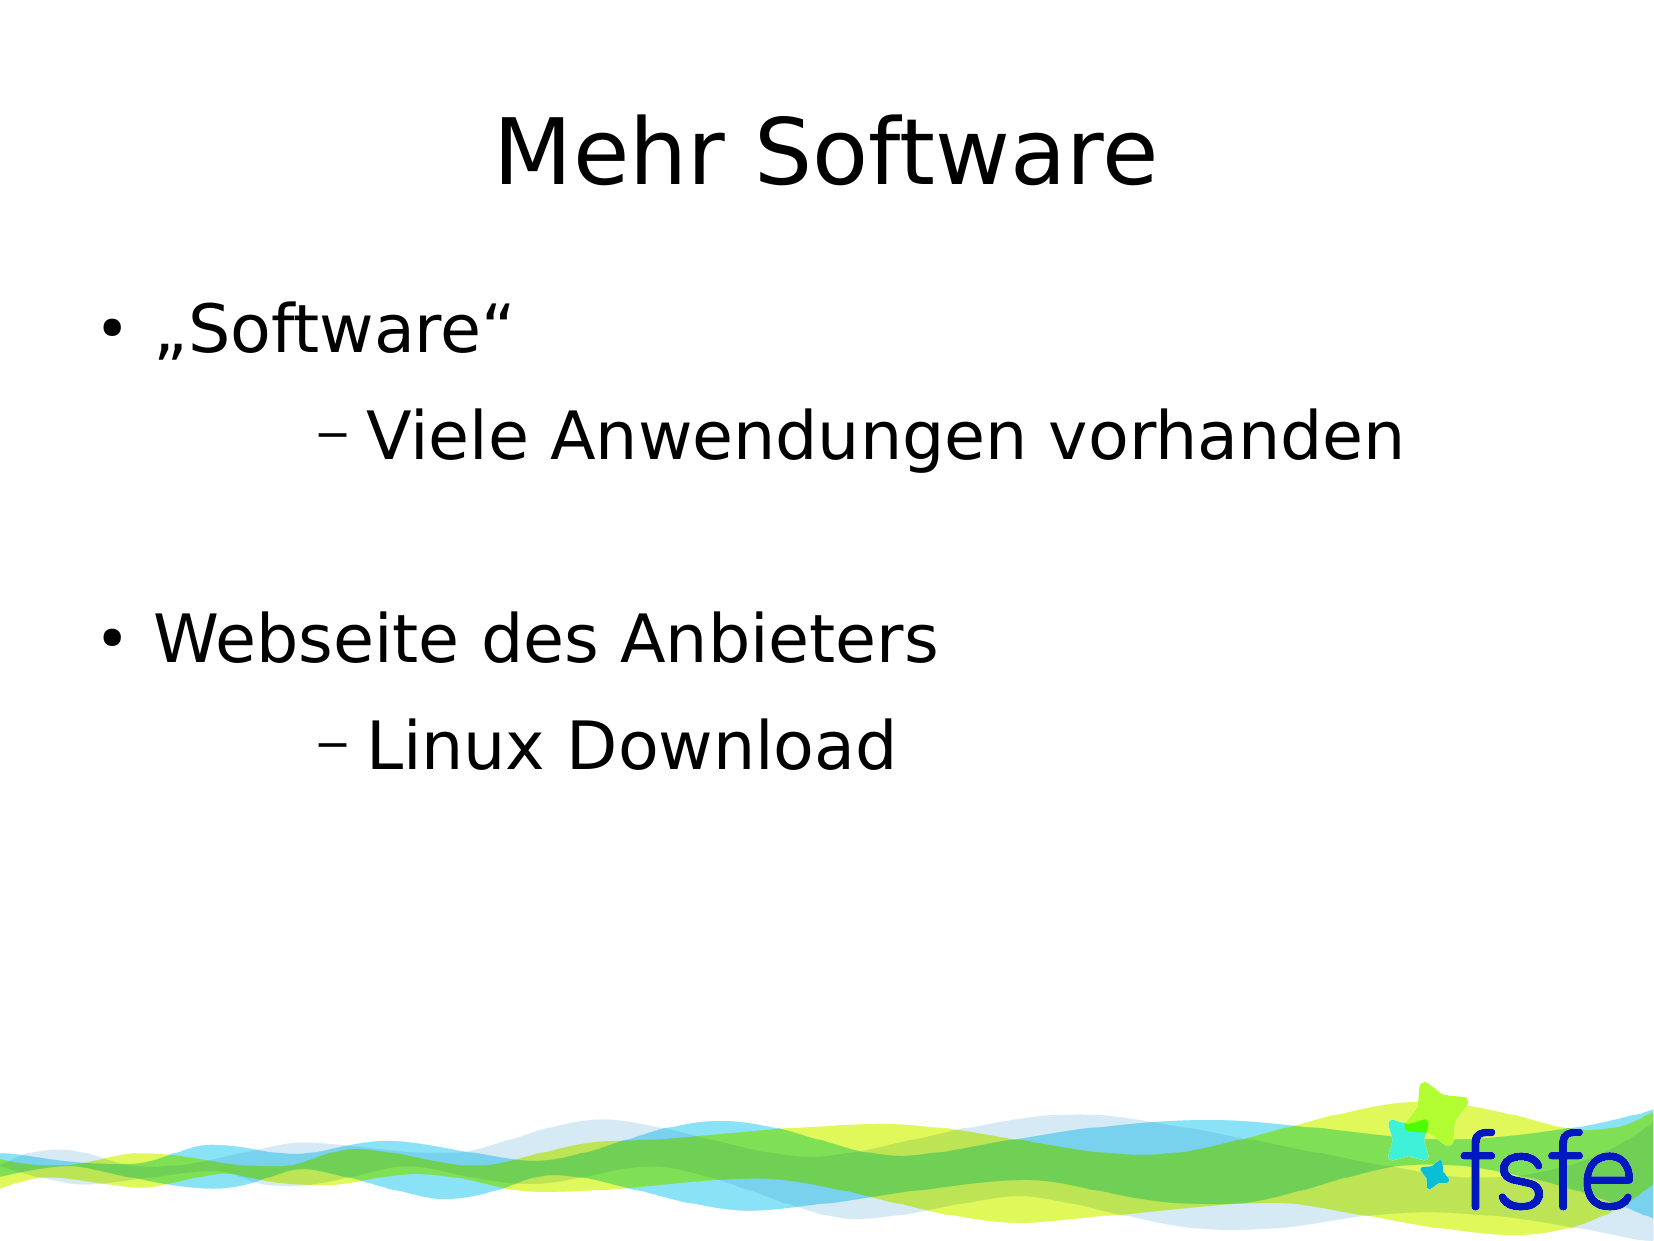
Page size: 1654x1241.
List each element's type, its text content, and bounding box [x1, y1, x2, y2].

list „Software“ Viele Anwendungen vorhanden Webseite des Anbieters Linux Download [82, 290, 1571, 1010]
title Mehr Software [82, 49, 1571, 257]
picture [0, 1081, 1654, 1241]
